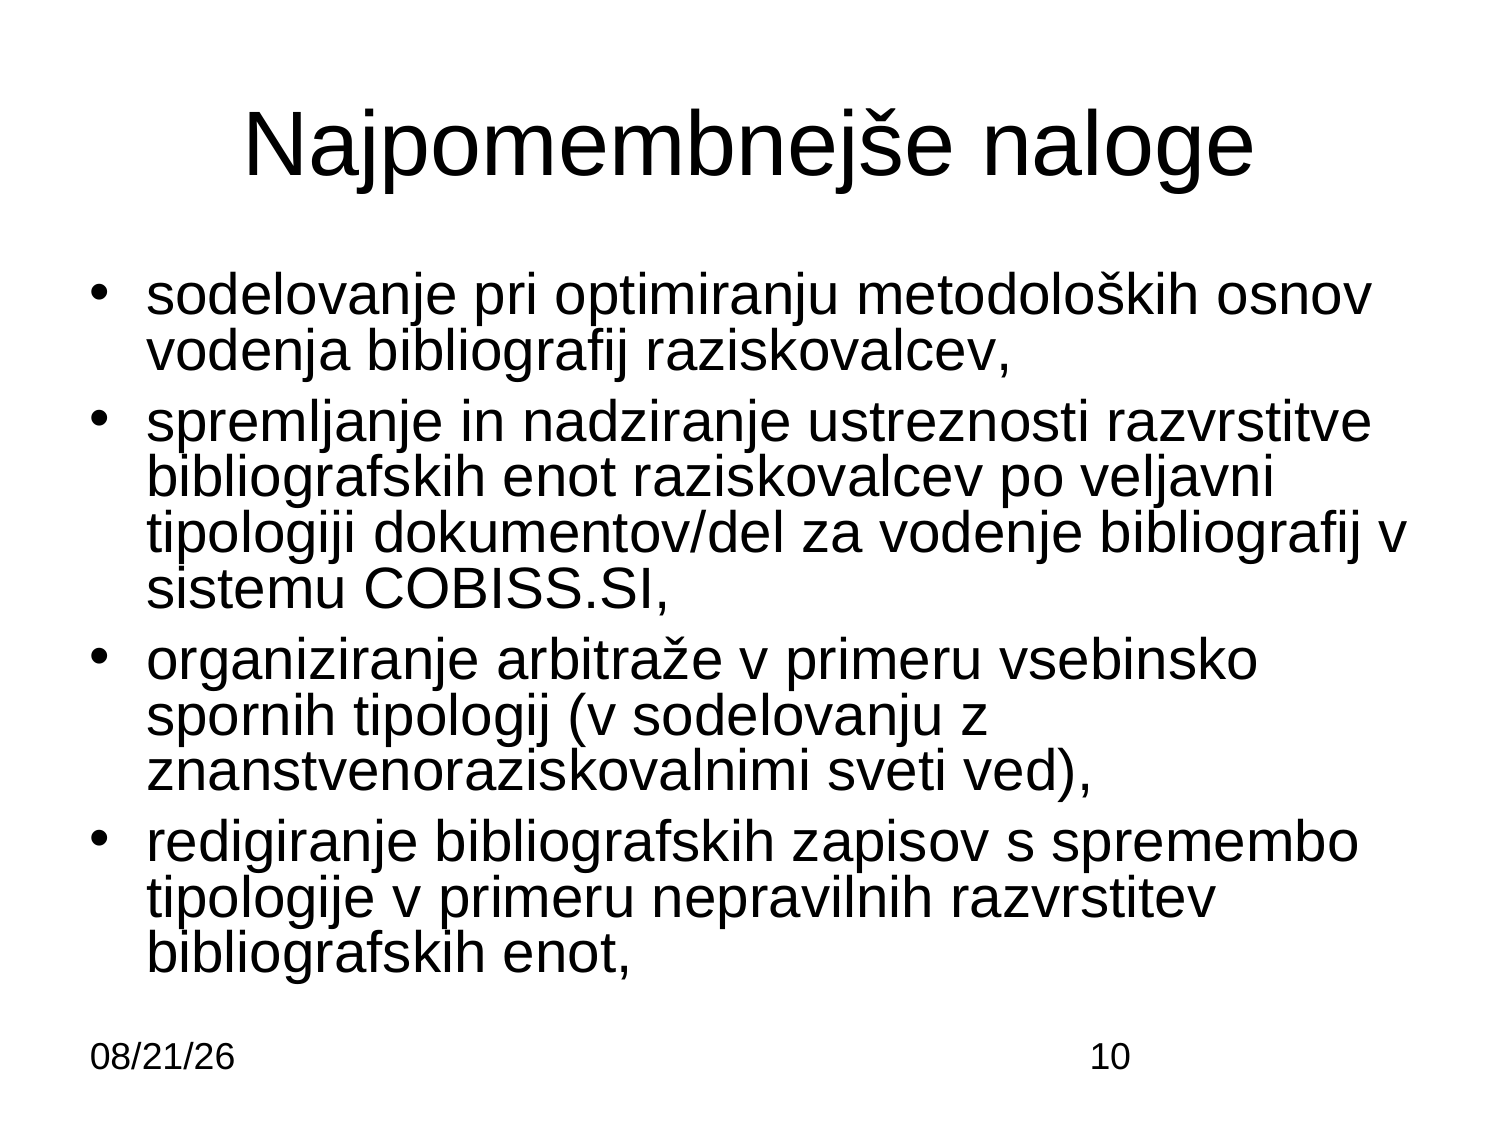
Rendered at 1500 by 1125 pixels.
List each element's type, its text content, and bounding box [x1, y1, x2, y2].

list sodelovanje pri optimiranju metodoloških osnov vodenja bibliografij raziskovalcev, spremljanje in nadziranje ustreznosti razvrstitve bibliografskih enot raziskovalcev po veljavni tipologiji dokumentov/del za vodenje bibliografij v sistemu COBISS.SI, organiziranje arbitraže v primeru vsebinsko spornih tipologij (v sodelovanju z znanstvenoraziskovalnimi sveti ved), redigiranje bibliografskih zapisov s spremembo tipologije v primeru nepravilnih razvrstitev bibliografskih enot, [75, 262, 1426, 1006]
title Najpomembnejše naloge [75, 45, 1426, 233]
